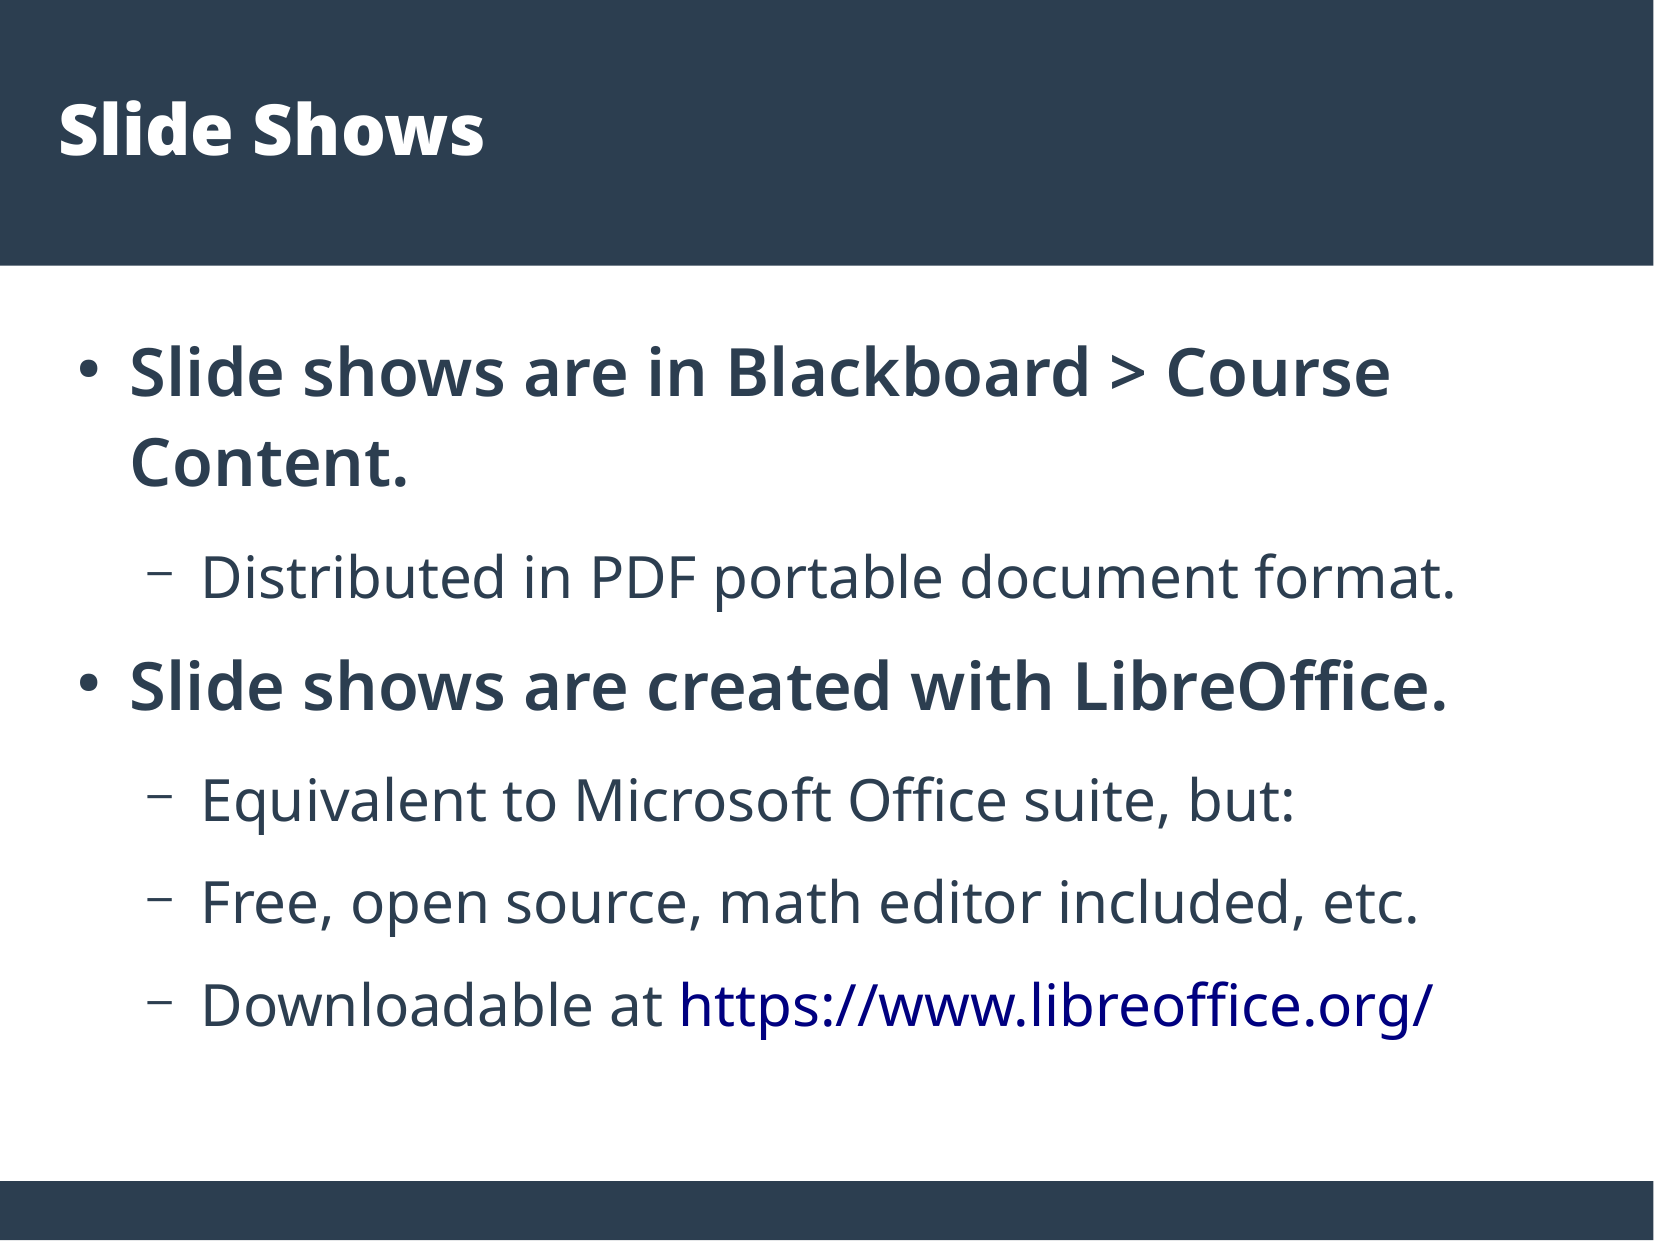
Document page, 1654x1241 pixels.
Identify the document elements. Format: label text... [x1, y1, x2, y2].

title Slide Shows [59, 49, 1595, 207]
list Slide shows are in Blackboard > Course Content. Distributed in PDF portable document format. Slide shows are created with LibreOffice. Equivalent to Microsoft Office suite, but: Free, open source, math editor included, etc. Downloadable at https://www.libreoffice.org/ [59, 324, 1595, 1081]
